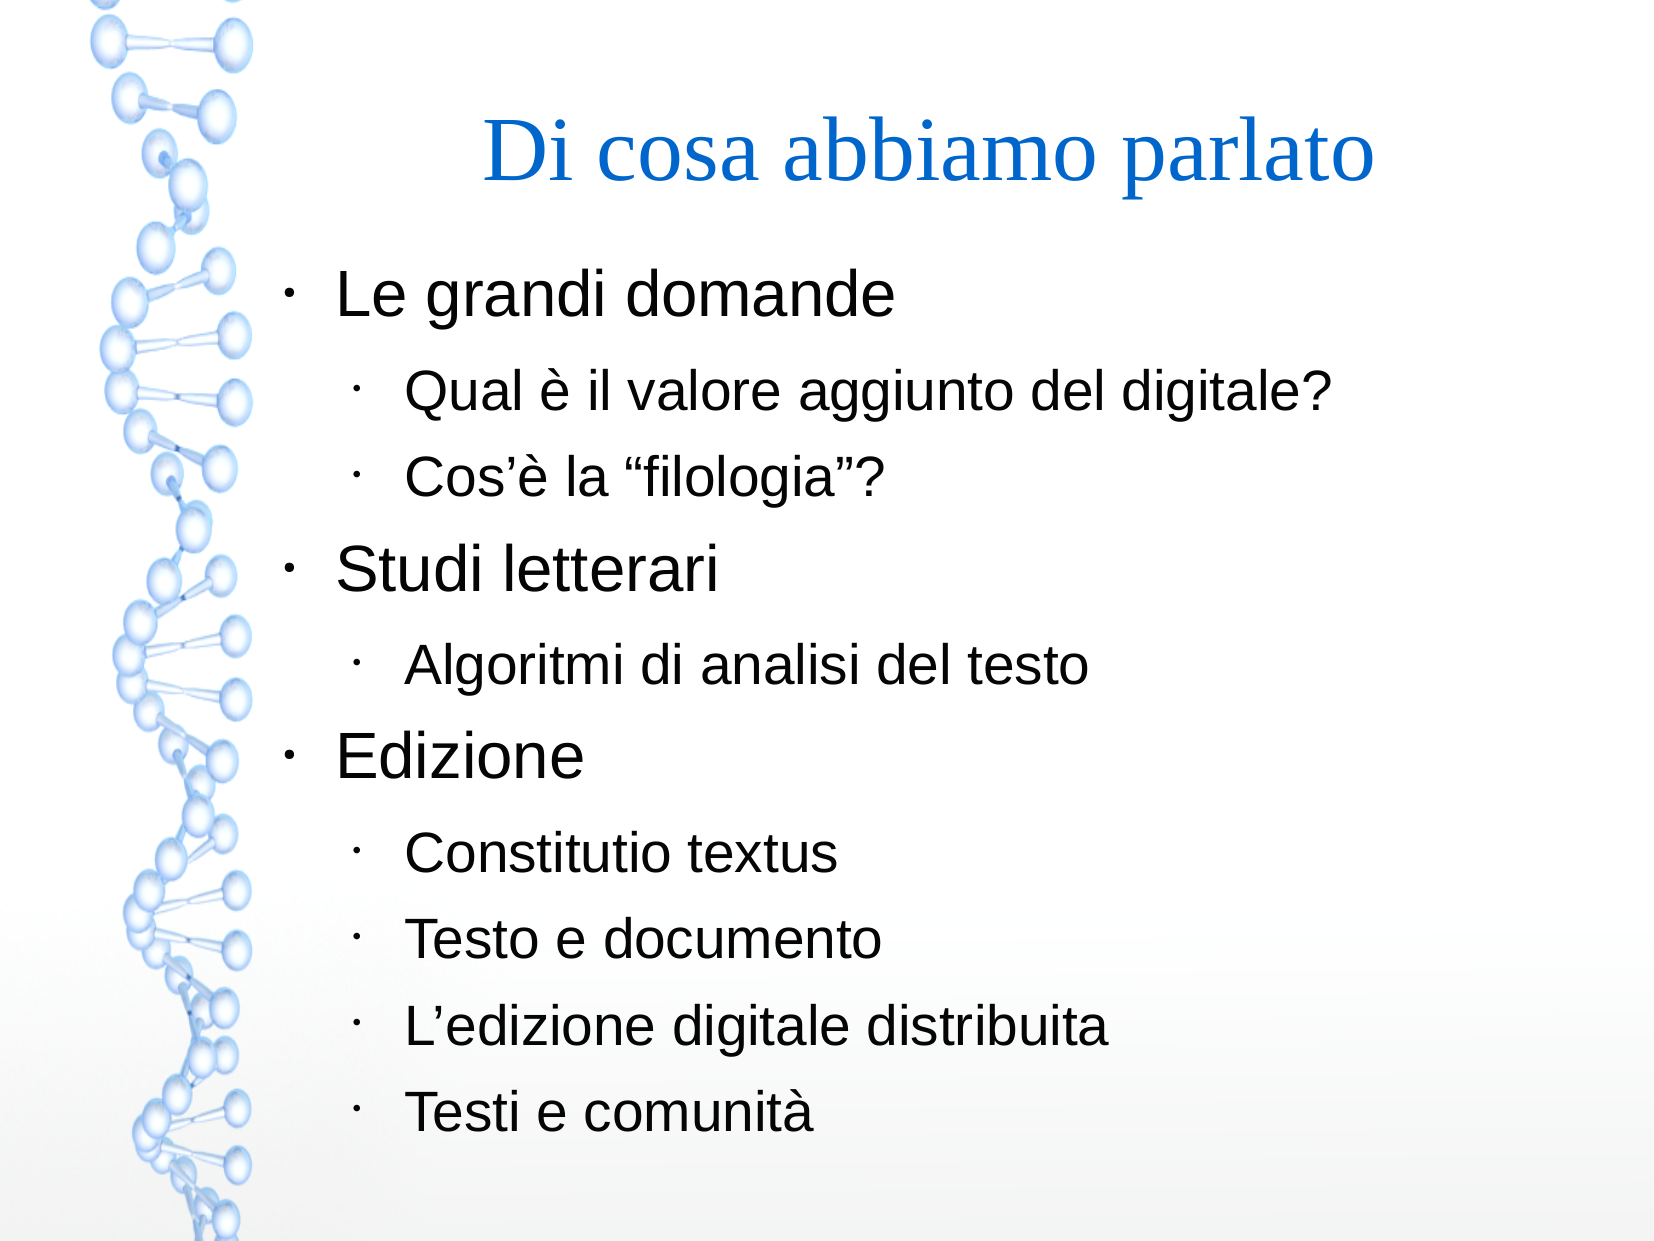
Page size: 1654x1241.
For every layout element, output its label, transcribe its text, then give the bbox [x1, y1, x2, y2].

list Le grandi domande Qual è il valore aggiunto del digitale? Cos’è la “filologia”? Studi letterari Algoritmi di analisi del testo Edizione Constitutio textus Testo e documento L’edizione digitale distribuita Testi e comunità [265, 257, 1595, 1152]
title Di cosa abbiamo parlato [265, 47, 1595, 252]
picture [0, 0, 1654, 1241]
